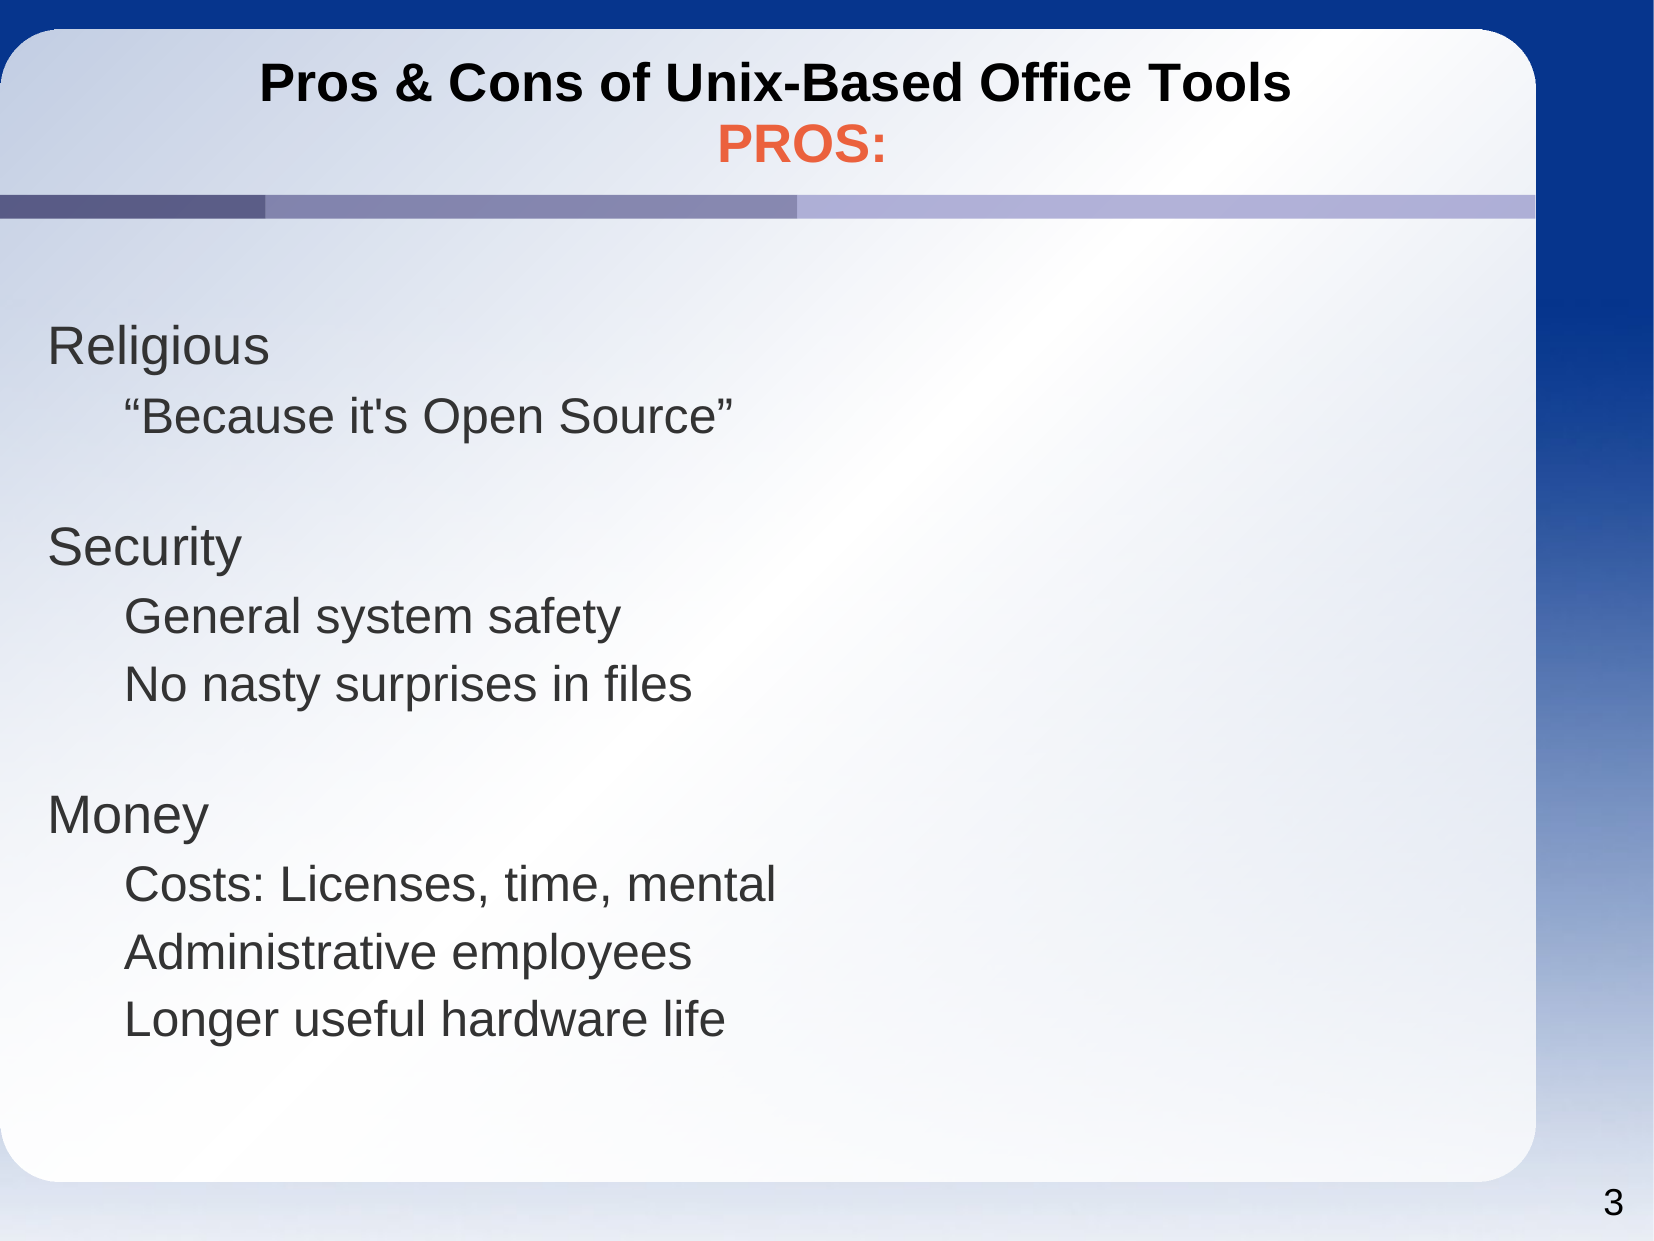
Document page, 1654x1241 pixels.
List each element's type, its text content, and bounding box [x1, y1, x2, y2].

title Pros & Cons of Unix-Based Office Tools PROS: [29, 49, 1506, 178]
picture [0, 0, 1654, 1241]
list Religious “Because it's Open Source” Security General system safety No nasty surprises in files Money Costs: Licenses, time, mental Administrative employees Longer useful hardware life [29, 315, 1506, 1191]
